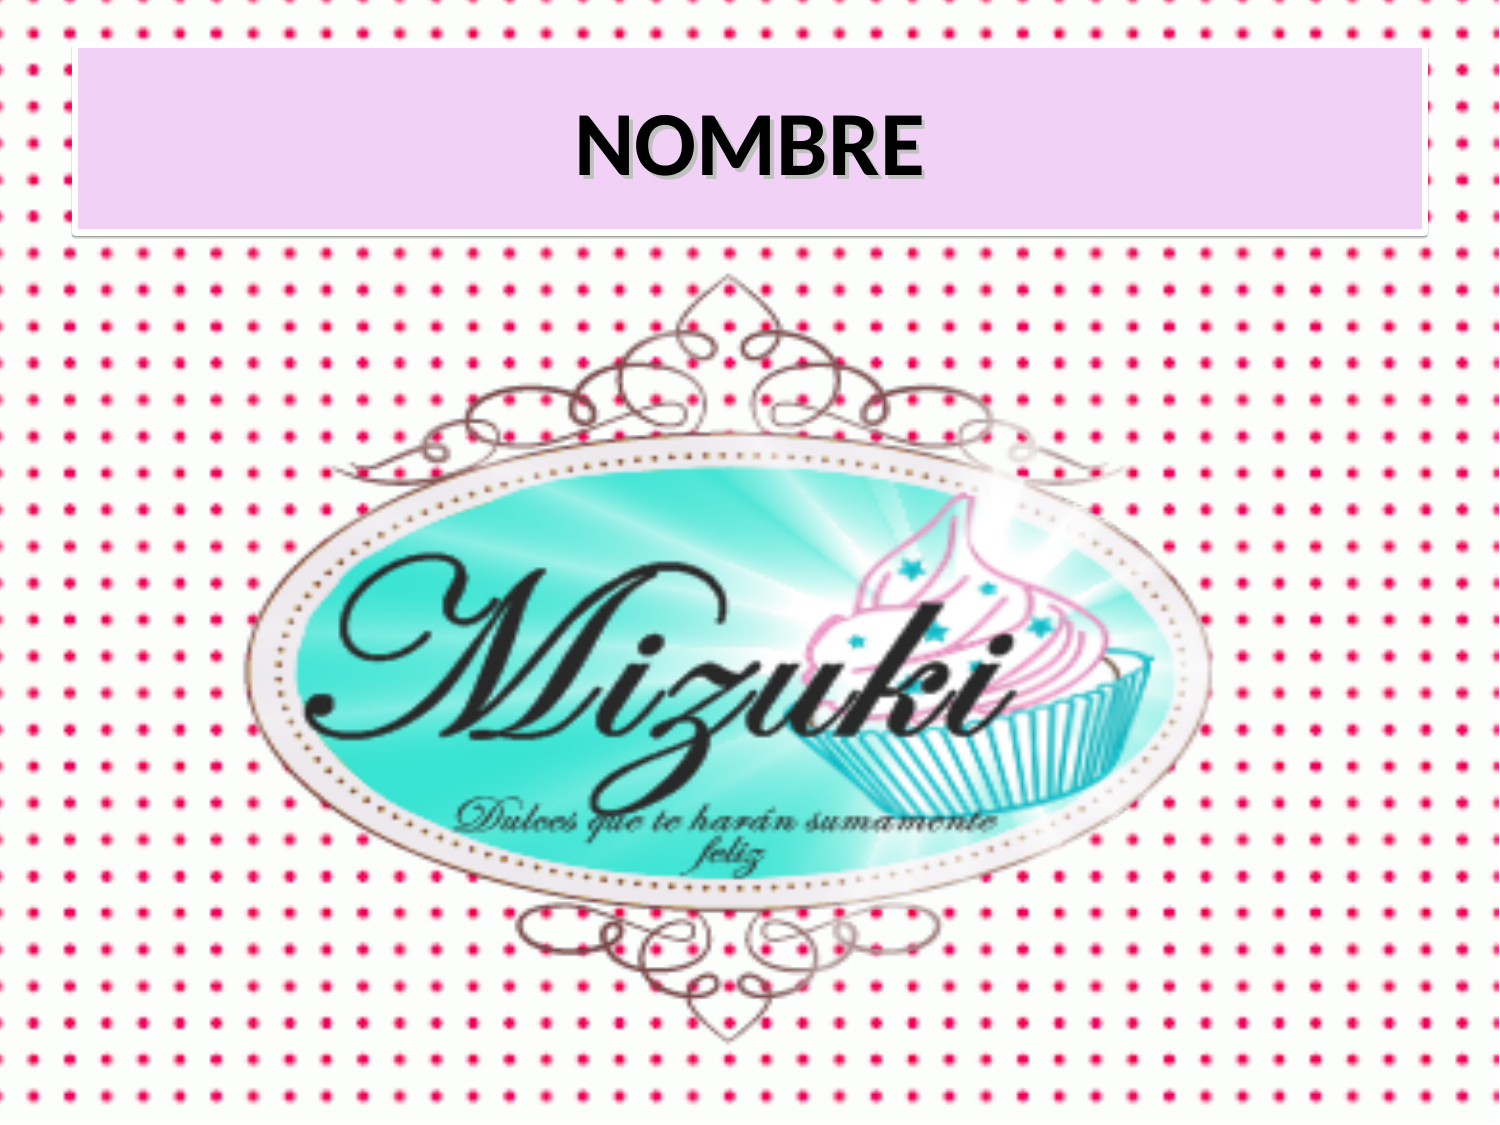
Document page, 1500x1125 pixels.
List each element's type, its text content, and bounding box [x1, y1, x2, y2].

picture [0, 0, 1499, 1124]
title NOMBRE [75, 45, 1426, 233]
